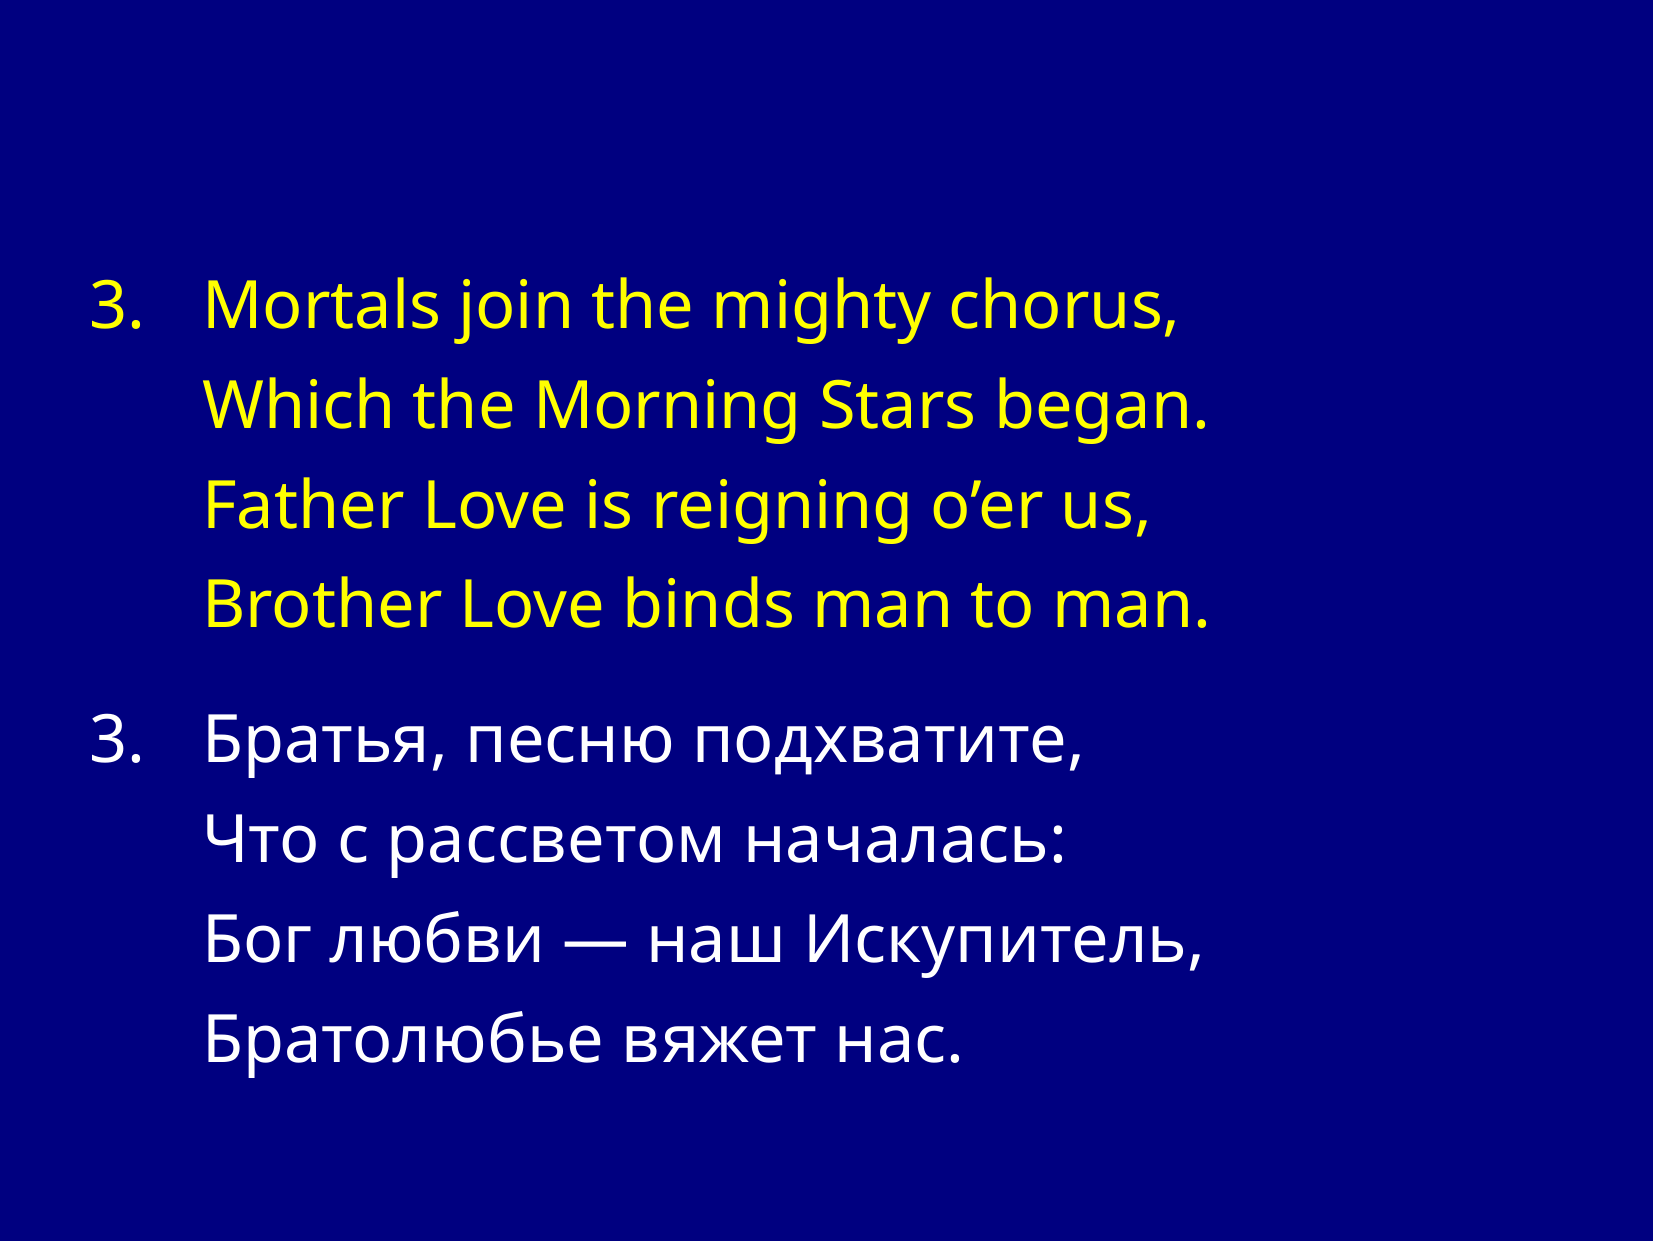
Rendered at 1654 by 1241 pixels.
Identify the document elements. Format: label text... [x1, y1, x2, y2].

text_box 3. Mortals join the mighty chorus, Which the Morning Stars began. Father Love is reigning o’er us, Brother Love binds man to man. [75, 150, 1576, 638]
text_box 3. Братья, песню подхватите, Что с рассветом началась: Бог любви — наш Искупитель, Братолюбье вяжет нас. [75, 675, 1576, 1163]
